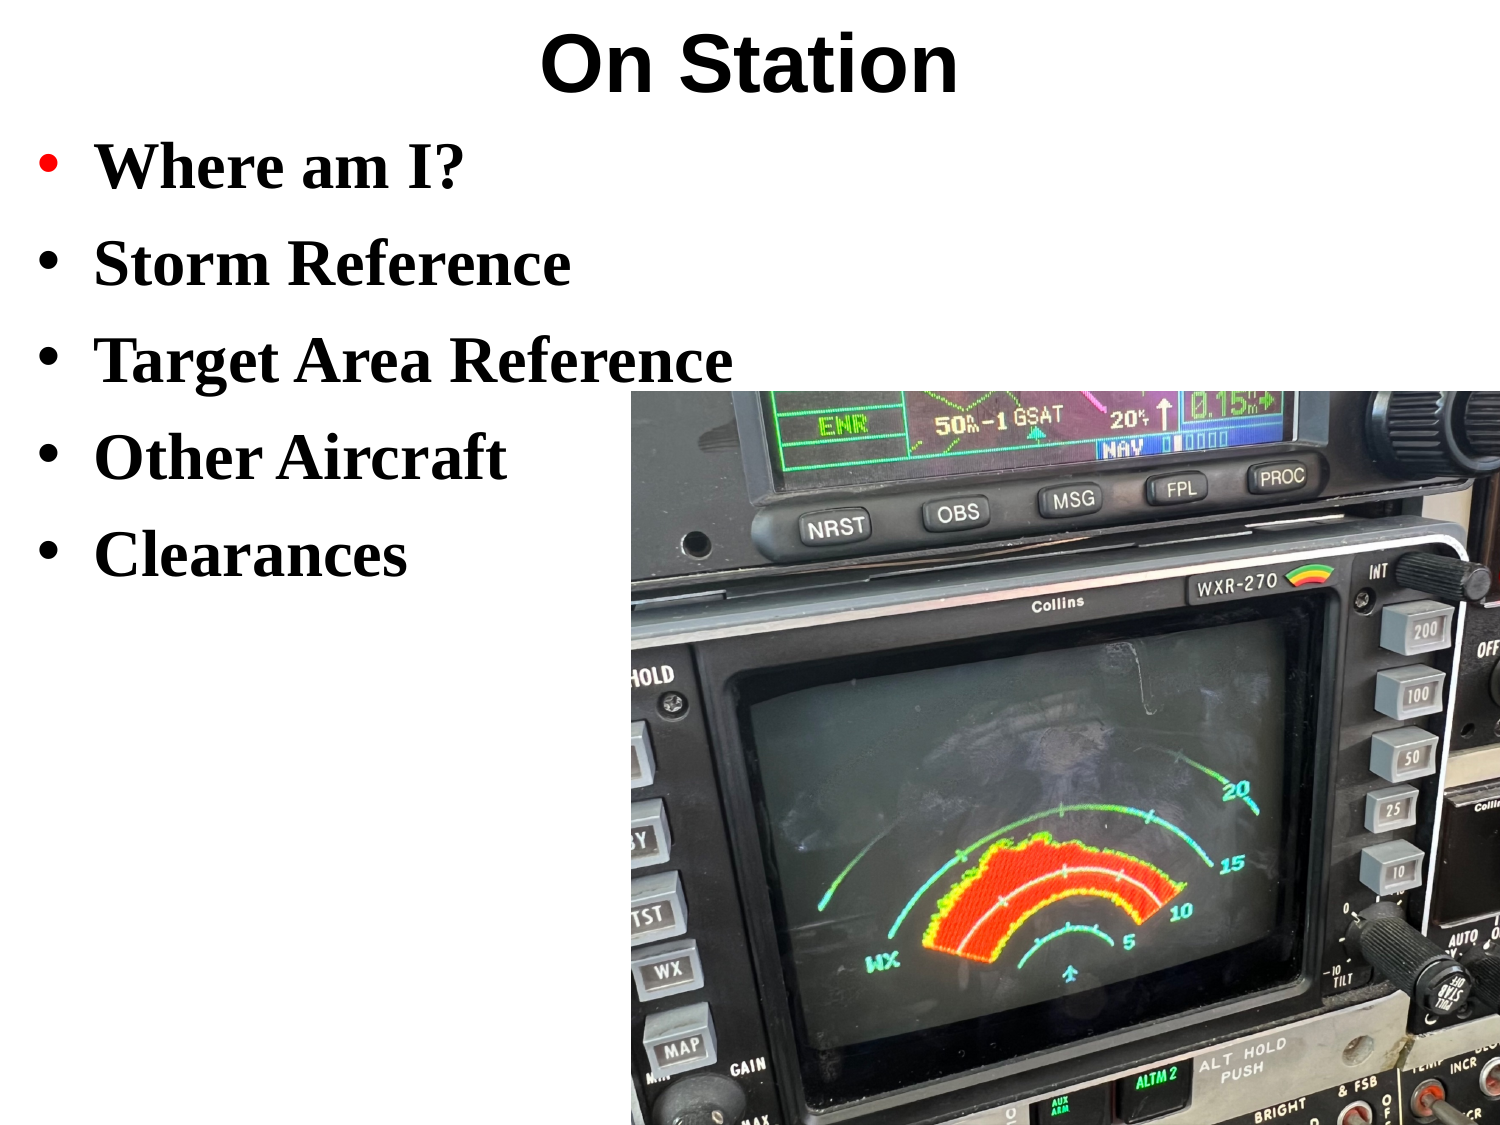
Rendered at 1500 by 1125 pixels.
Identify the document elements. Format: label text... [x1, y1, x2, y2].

text_box Where am I? Storm Reference Target Area Reference Other Aircraft Clearances [21, 114, 1372, 858]
text_box On Station [0, 4, 1500, 114]
picture [631, 391, 1500, 1125]
